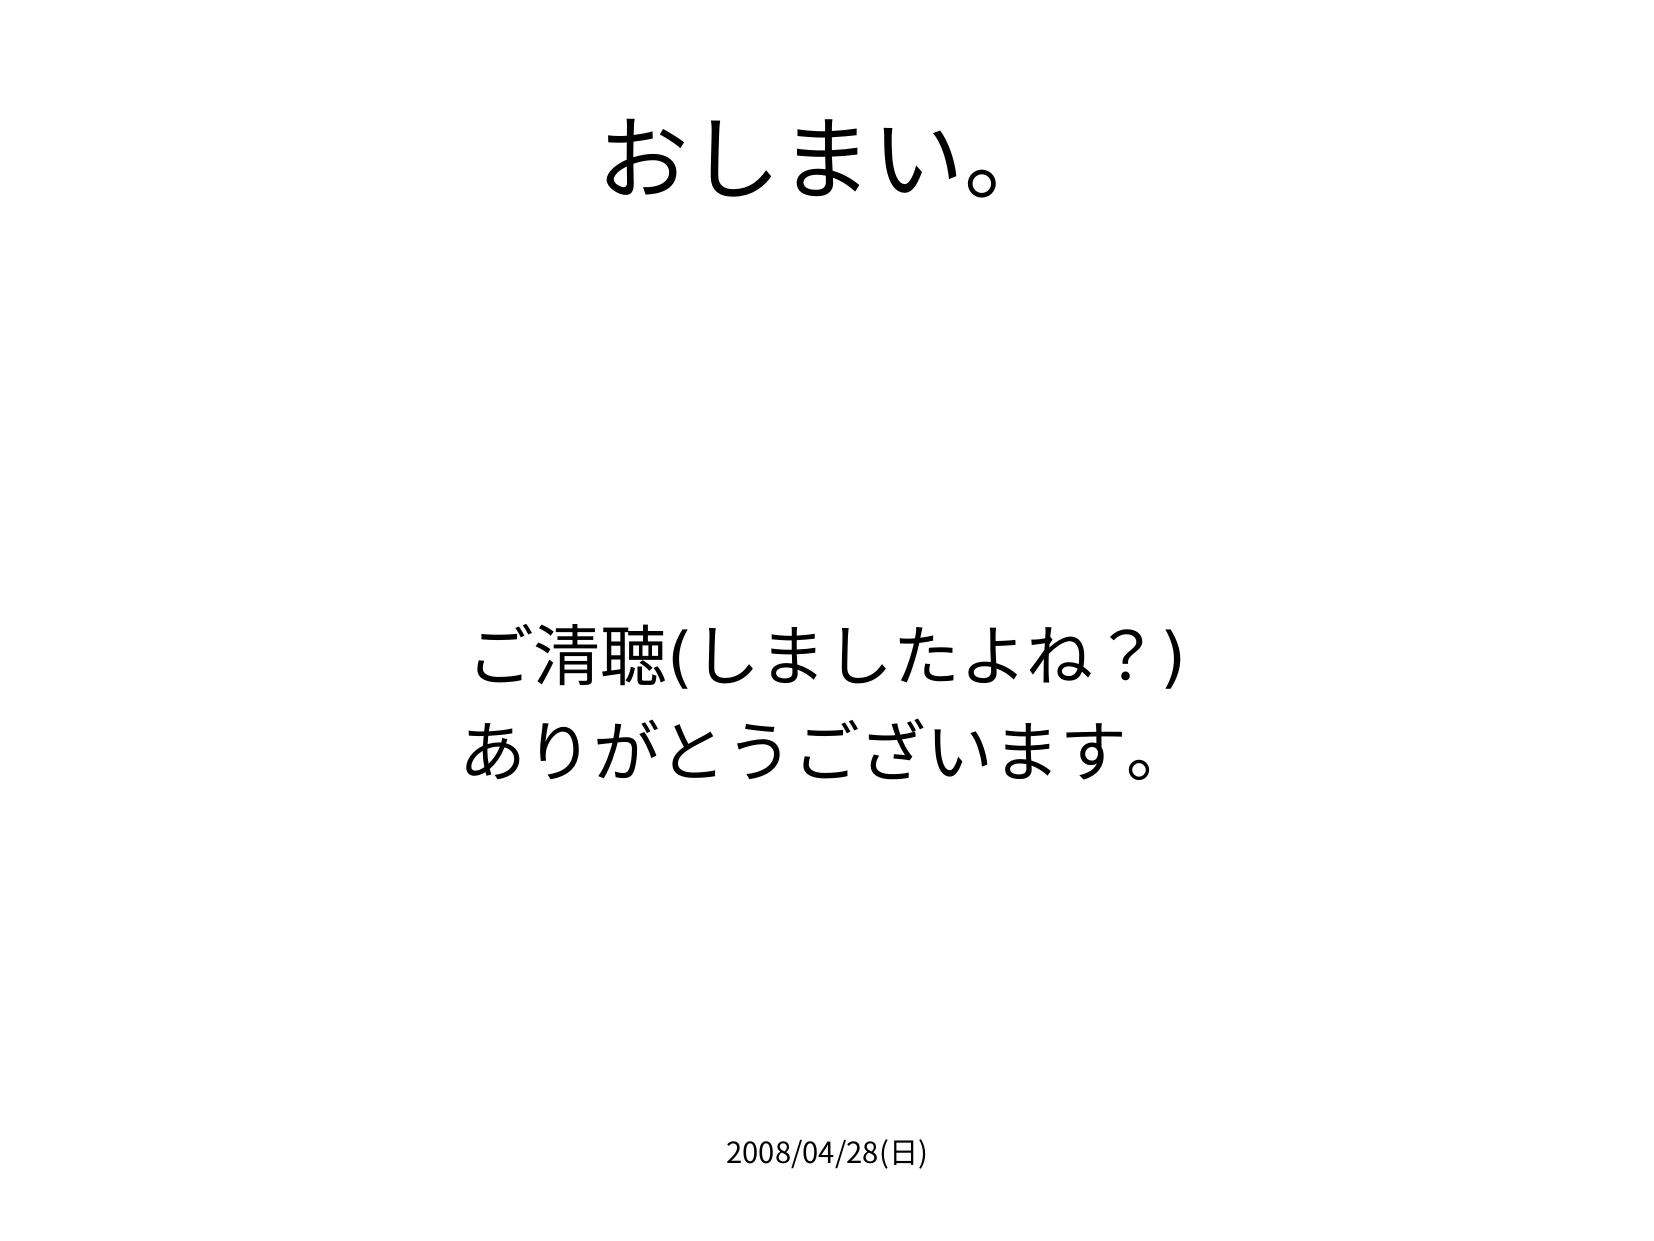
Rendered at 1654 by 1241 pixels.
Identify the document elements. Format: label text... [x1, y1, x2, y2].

subtitle ご清聴(しましたよね？) ありがとうございます。 [82, 297, 1571, 1102]
title おしまい。 [82, 56, 1571, 250]
